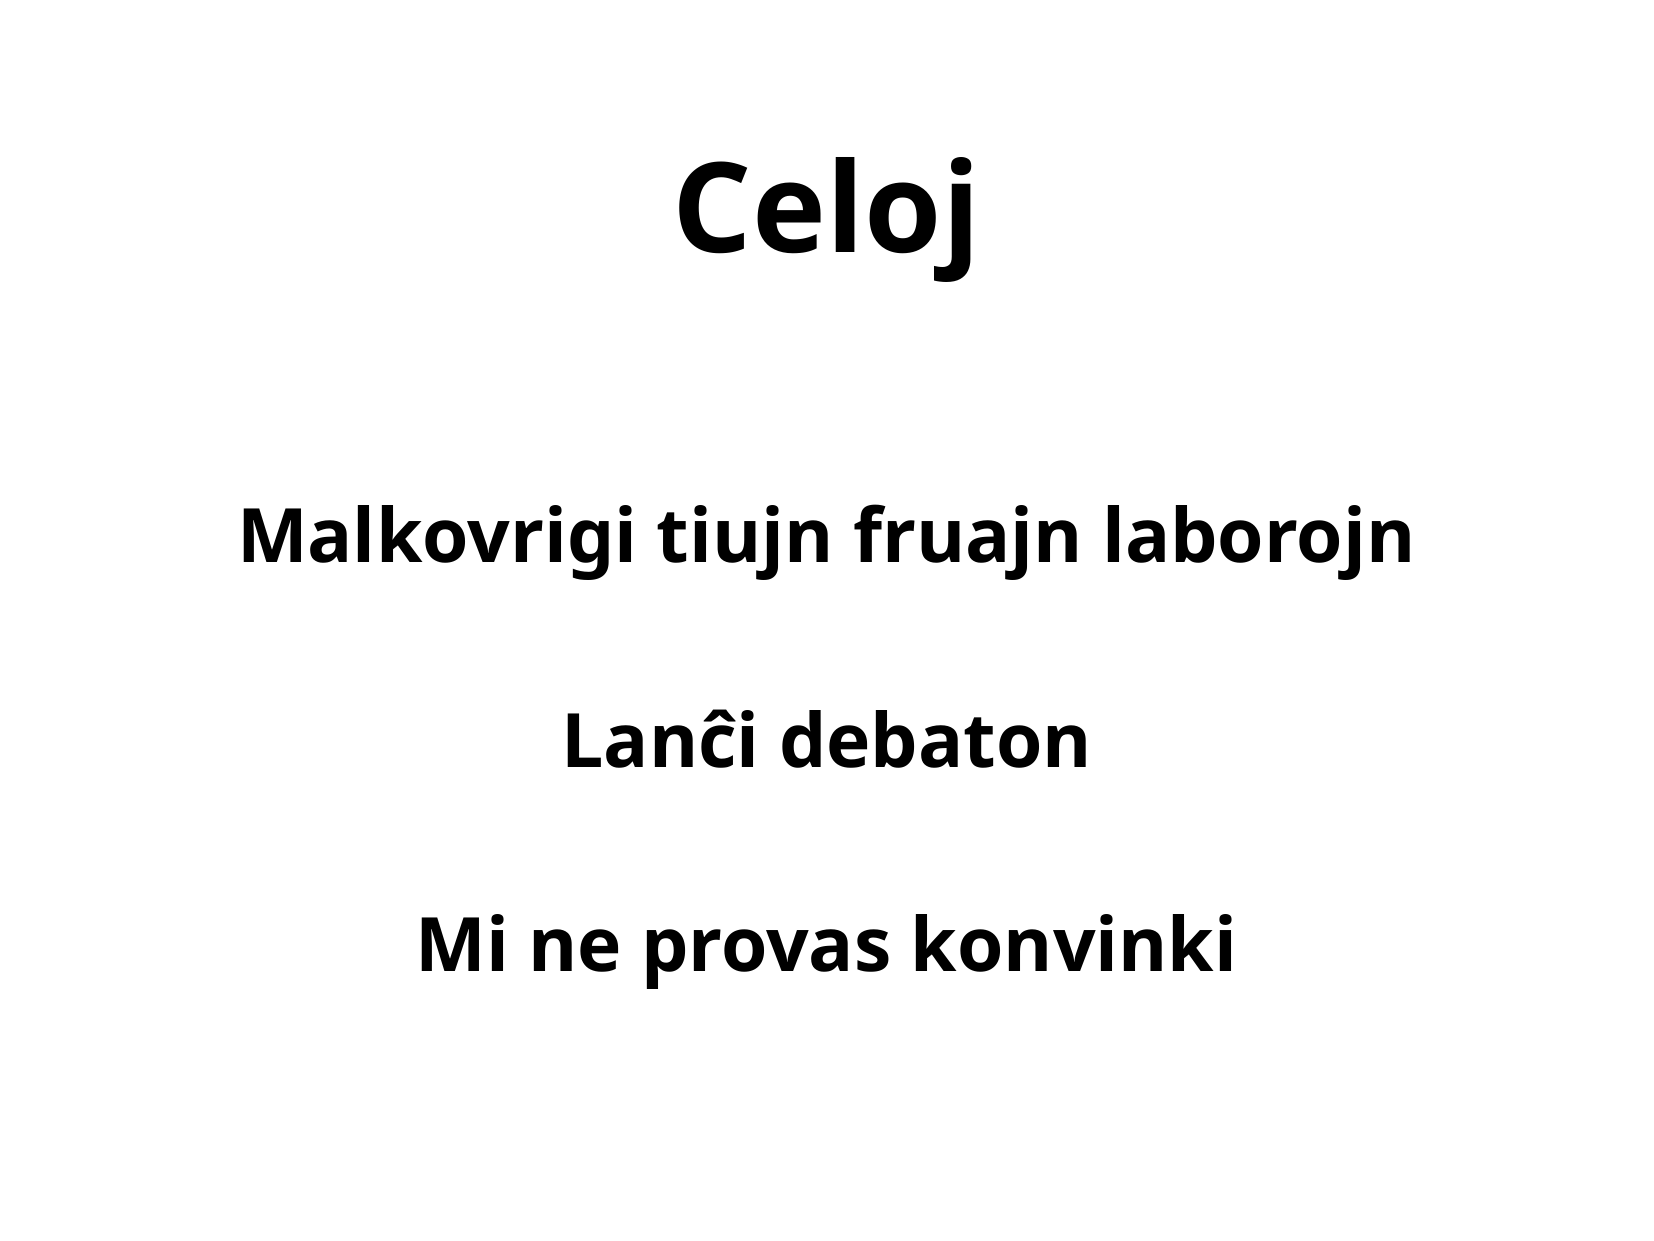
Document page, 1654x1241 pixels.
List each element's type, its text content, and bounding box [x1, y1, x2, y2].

subtitle Malkovrigi tiujn fruajn laborojn Lanĉi debaton Mi ne provas konvinki [0, 318, 1654, 1158]
title Celoj [82, 88, 1571, 318]
